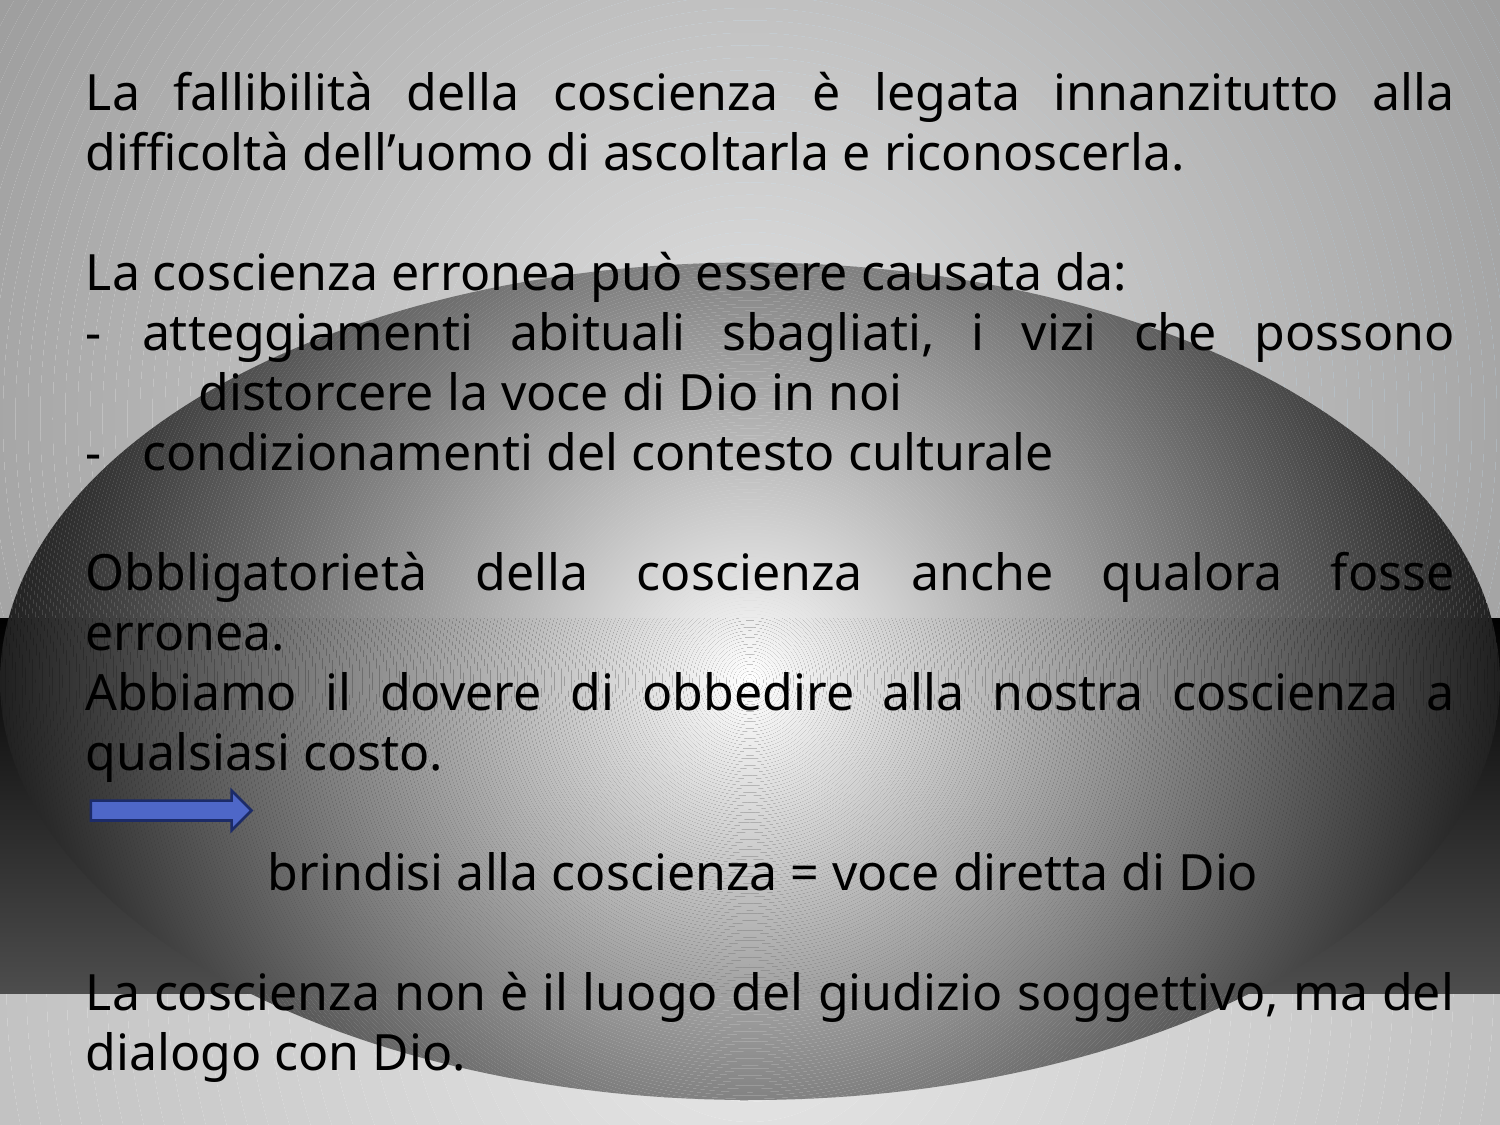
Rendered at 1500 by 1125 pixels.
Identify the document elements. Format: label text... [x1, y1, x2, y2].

text_box La fallibilità della coscienza è legata innanzitutto alla difficoltà dell’uomo di ascoltarla e riconoscerla. La coscienza erronea può essere causata da: atteggiamenti abituali sbagliati, i vizi che possono distorcere la voce di Dio in noi condizionamenti del contesto culturale Obbligatorietà della coscienza anche qualora fosse erronea. Abbiamo il dovere di obbedire alla nostra coscienza a qualsiasi costo. brindisi alla coscienza = voce diretta di Dio La coscienza non è il luogo del giudizio soggettivo, ma del dialogo con Dio. [70, 53, 1471, 1099]
text_box [90, 790, 252, 831]
